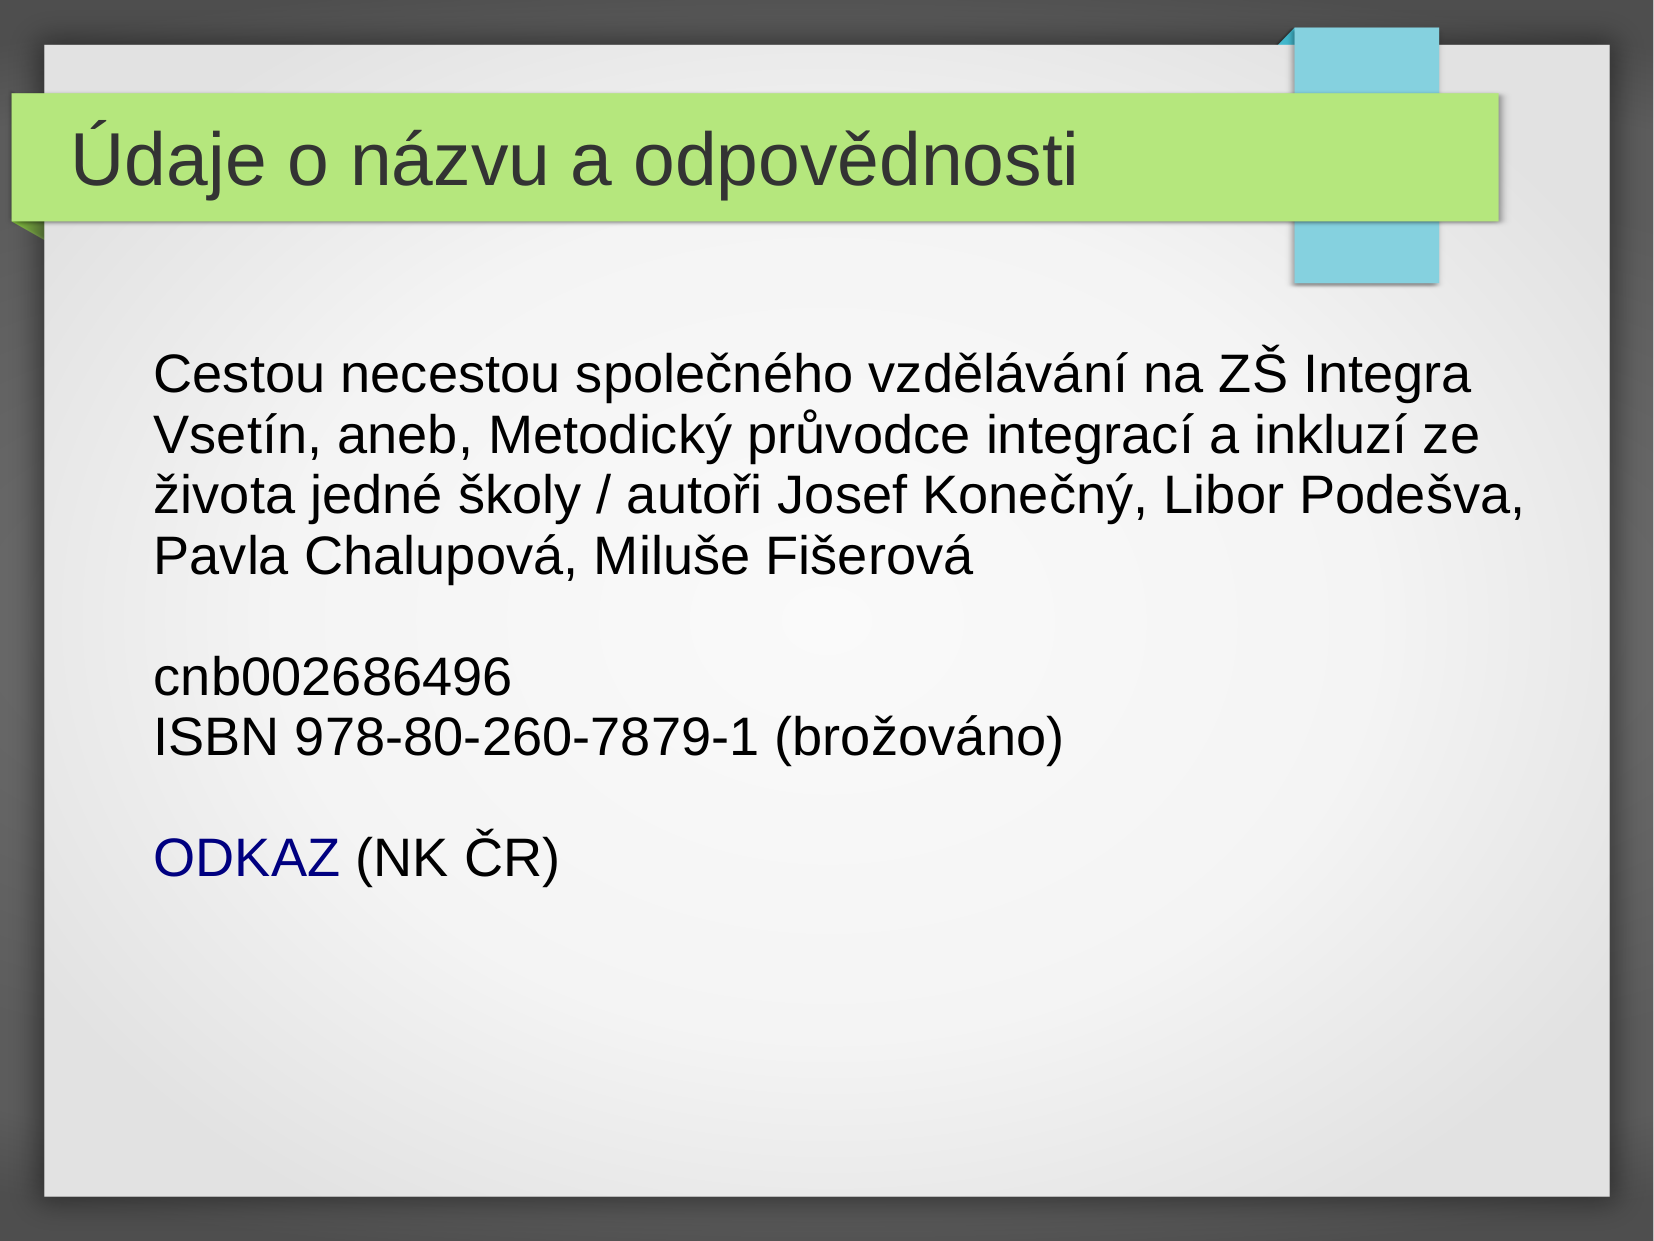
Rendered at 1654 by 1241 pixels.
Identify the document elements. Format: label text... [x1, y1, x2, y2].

picture [0, 0, 1654, 1241]
title Údaje o názvu a odpovědnosti [70, 106, 1229, 213]
list Cestou necestou společného vzdělávání na ZŠ Integra Vsetín, aneb, Metodický průvodce integrací a inkluzí ze života jedné školy / autoři Josef Konečný, Libor Podešva, Pavla Chalupová, Miluše Fišerová cnb002686496 ISBN 978-80-260-7879-1 (brožováno) ODKAZ (NK ČR) [82, 343, 1538, 1063]
